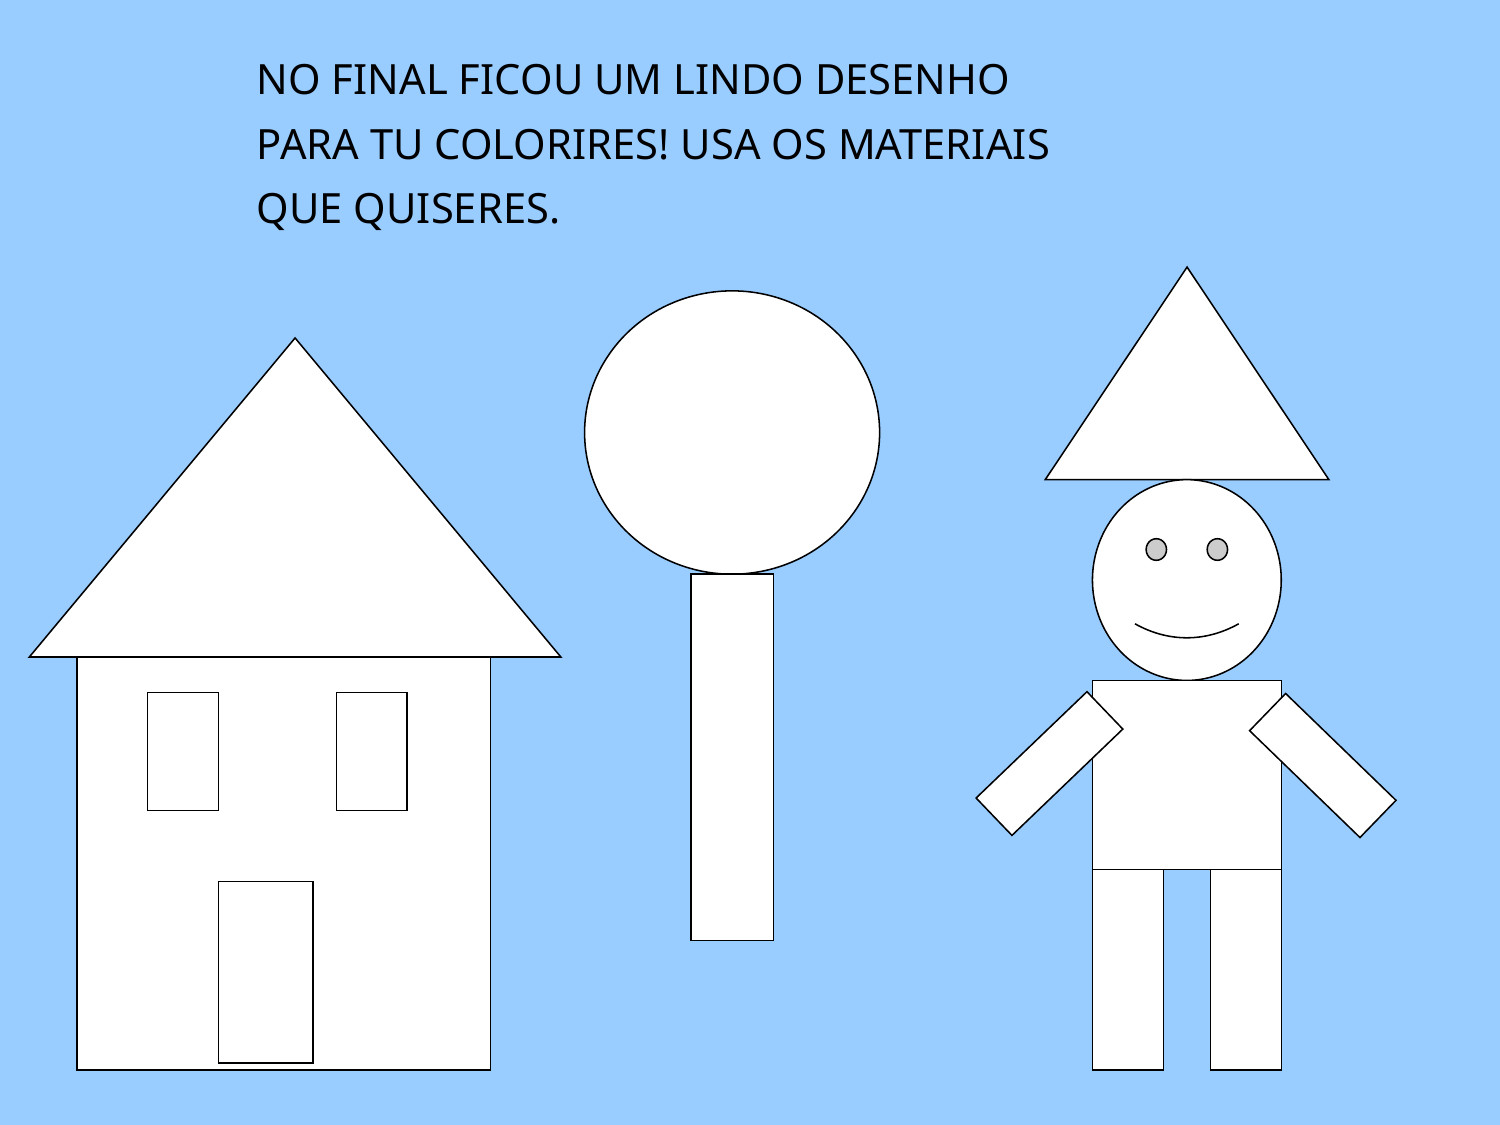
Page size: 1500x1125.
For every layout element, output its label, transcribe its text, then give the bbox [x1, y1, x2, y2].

text_box [584, 290, 880, 941]
text_box NO FINAL FICOU UM LINDO DESENHO PARA TU COLORIRES! USA OS MATERIAIS QUE QUISERES. [242, 42, 1194, 228]
text_box [976, 267, 1397, 1071]
text_box [29, 337, 561, 1071]
